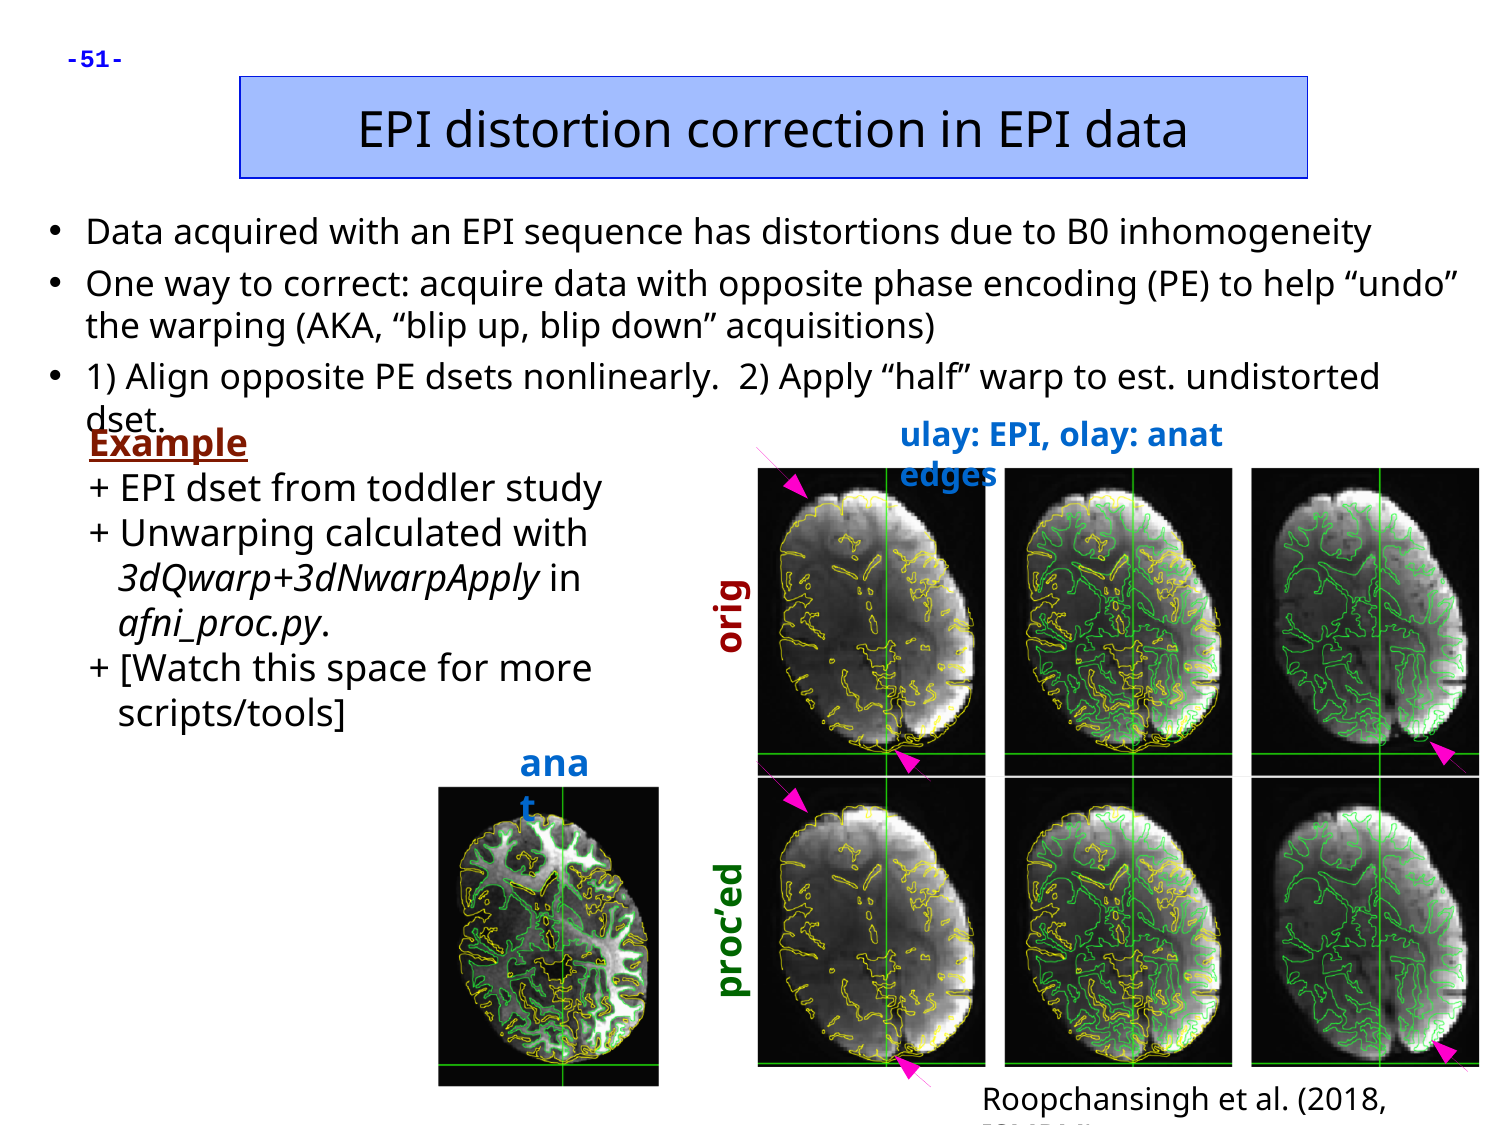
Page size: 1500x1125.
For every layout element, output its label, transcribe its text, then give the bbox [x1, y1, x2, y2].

text_box anat [504, 731, 614, 792]
picture [756, 466, 1480, 1067]
picture [947, 472, 954, 482]
text_box EPI distortion correction in EPI data [240, 76, 1308, 179]
picture [438, 786, 659, 1088]
picture [926, 472, 933, 482]
text_box Example + EPI dset from toddler study + Unwarping calculated with 3dQwarp+3dNwarpApply in afni_proc.py. + [Watch this space for more scripts/tools] [73, 411, 658, 742]
text_box orig [696, 557, 757, 670]
text_box proc’ed [696, 840, 757, 1015]
text_box ulay: EPI, olay: anat edges [884, 406, 1331, 467]
text_box Data acquired with an EPI sequence has distortions due to B0 inhomogeneity One way to correct: acquire data with opposite phase encoding (PE) to help “undo” the warping (AKA, “blip up, blip down” acquisitions) 1) Align opposite PE dsets nonlinearly. 2) Apply “half” warp to est. undistorted dset. [33, 201, 1480, 285]
text_box Roopchansingh et al. (2018, ISMRM) [967, 1071, 1496, 1125]
